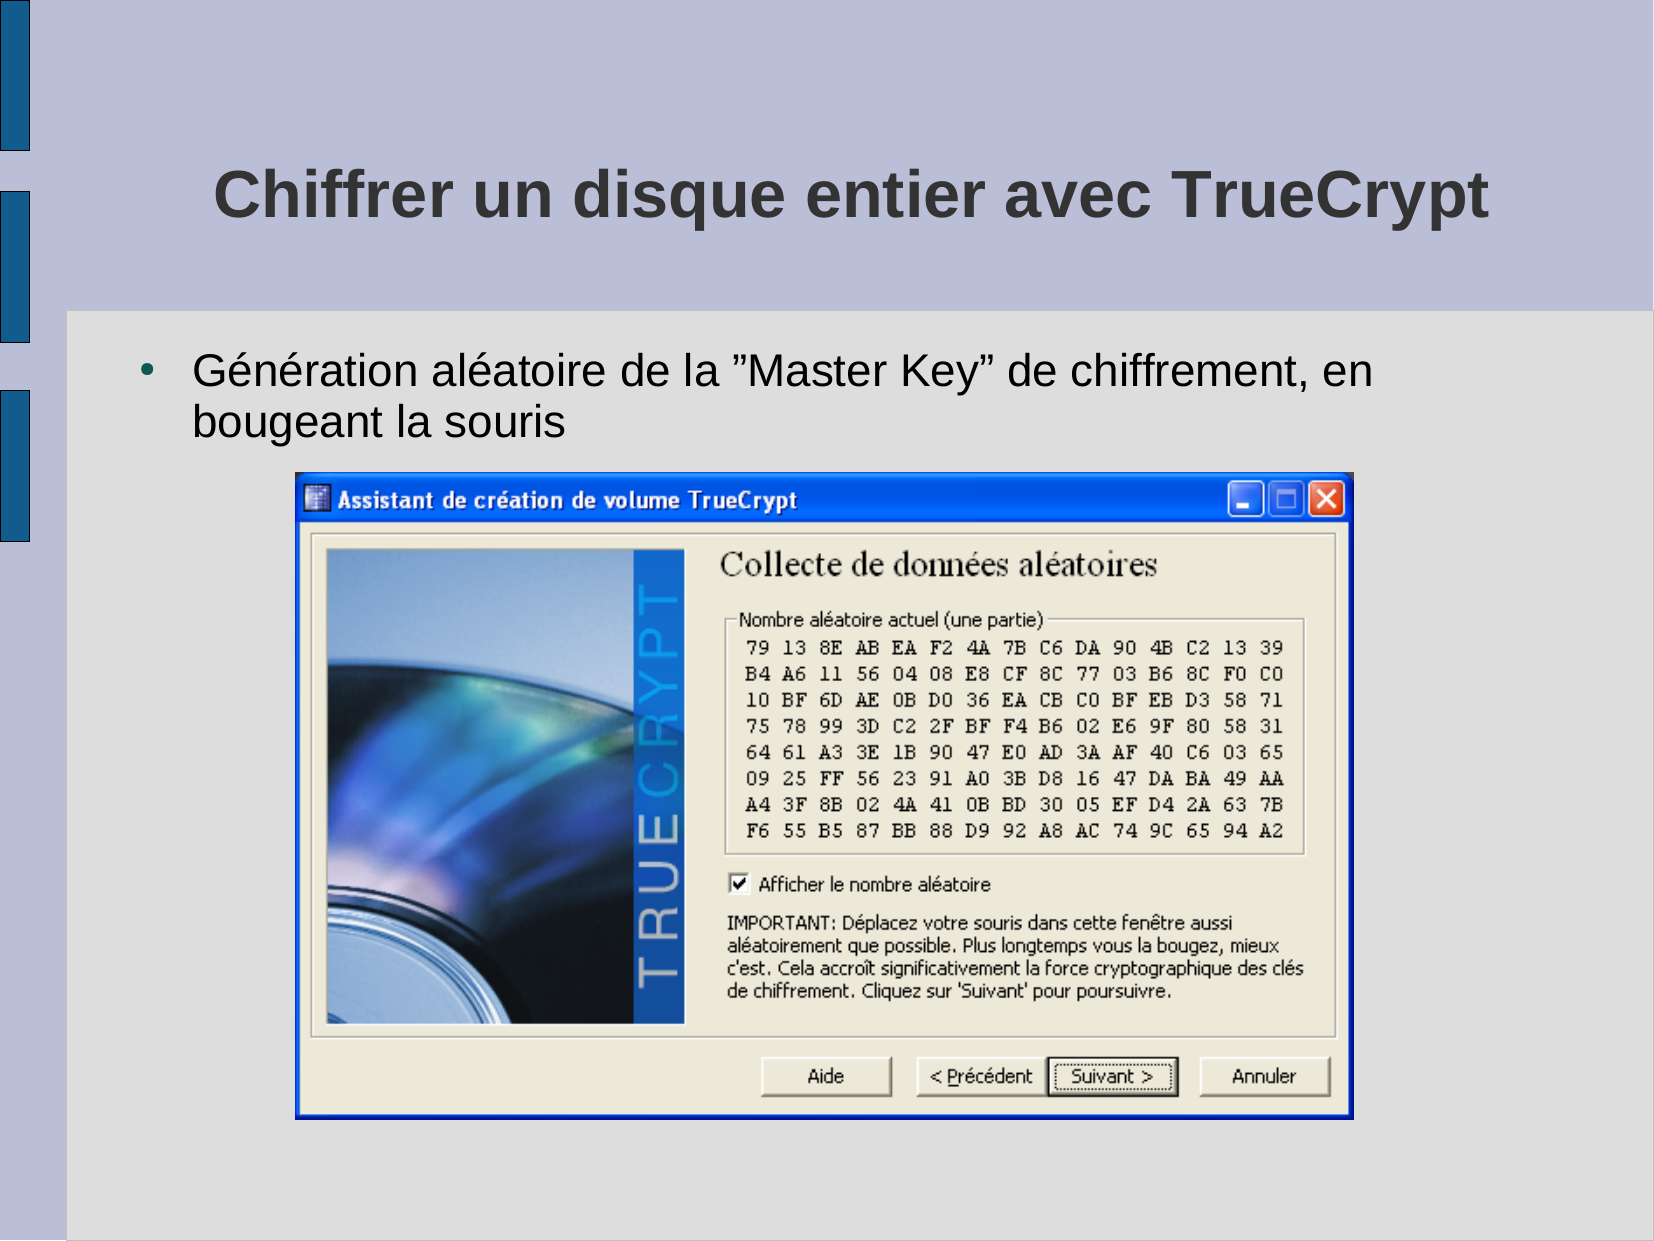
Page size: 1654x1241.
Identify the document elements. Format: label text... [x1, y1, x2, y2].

title Chiffrer un disque entier avec TrueCrypt [121, 91, 1534, 299]
picture [295, 472, 1354, 1120]
list Génération aléatoire de la ”Master Key” de chiffrement, en bougeant la souris [121, 344, 1534, 1127]
